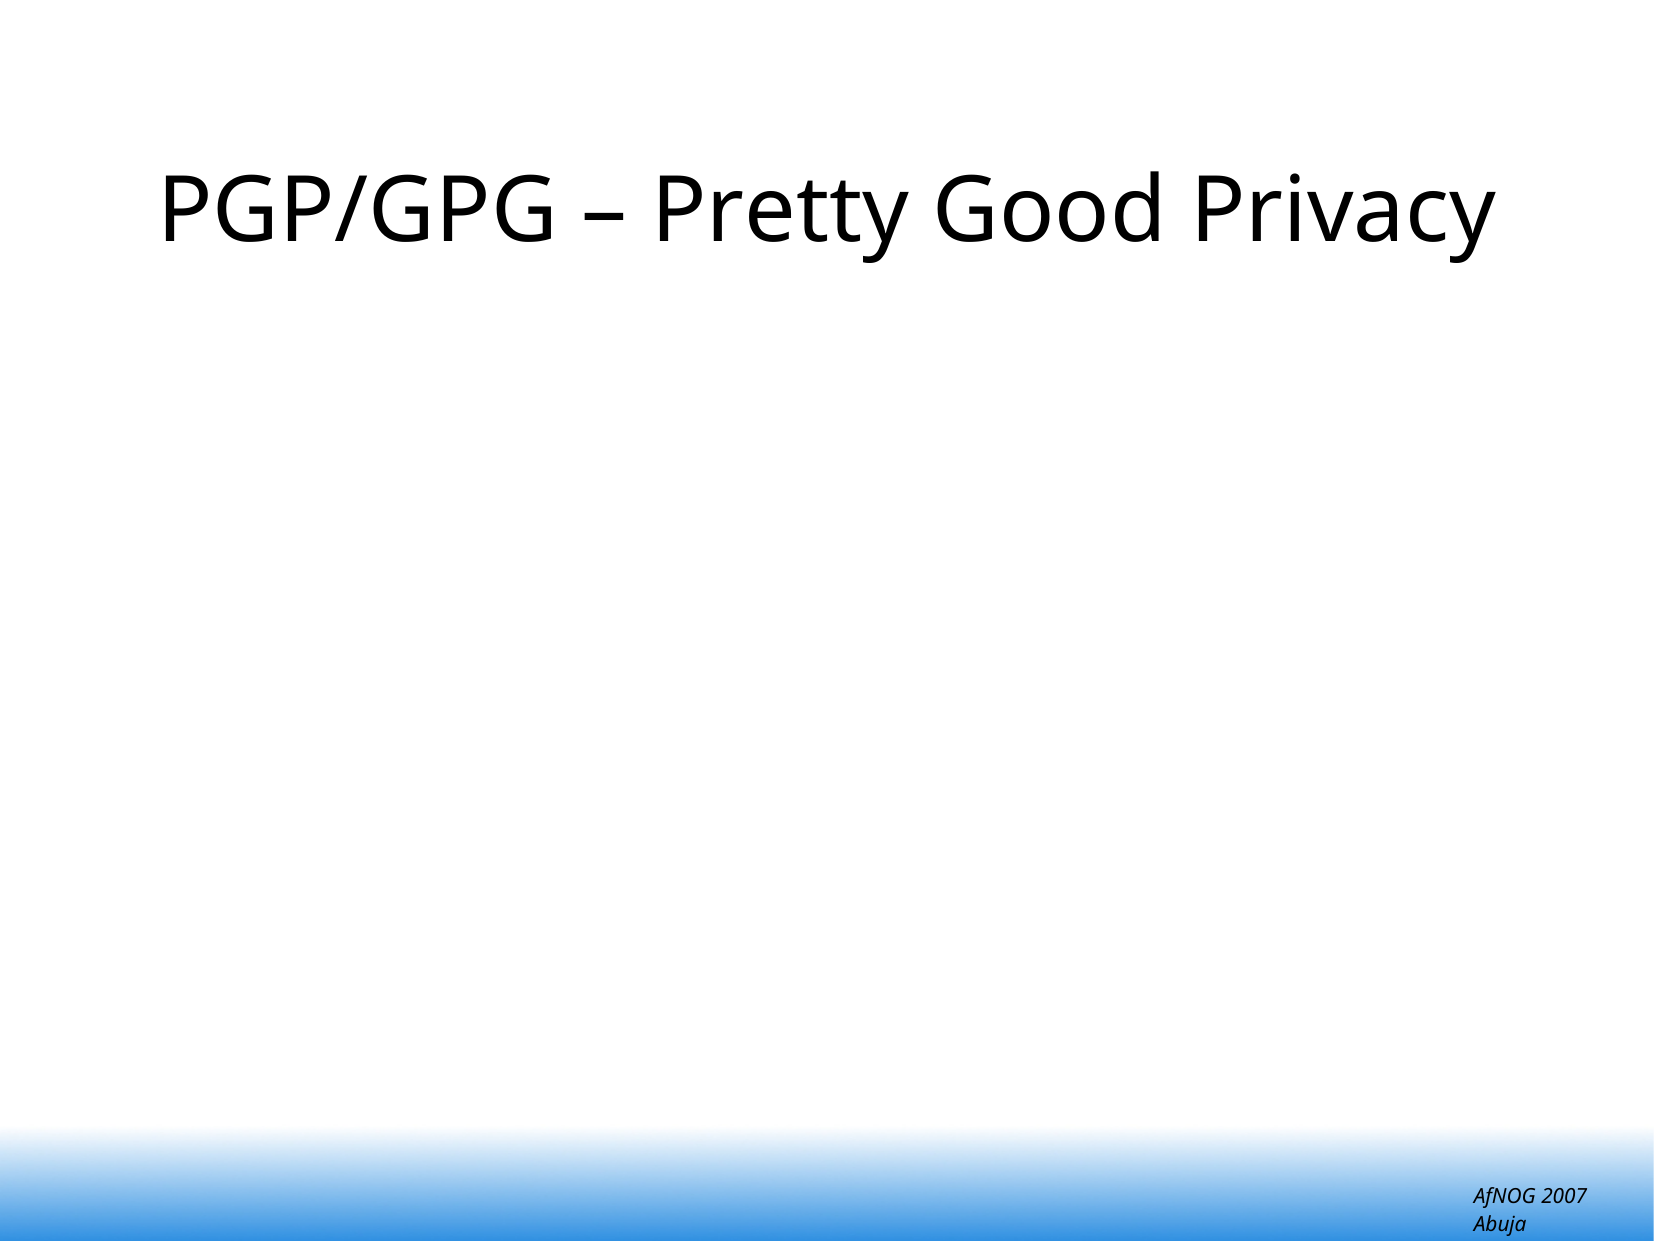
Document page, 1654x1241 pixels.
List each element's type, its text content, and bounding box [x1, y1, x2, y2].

picture [0, 1124, 1654, 1241]
title PGP/GPG – Pretty Good Privacy [121, 102, 1534, 310]
